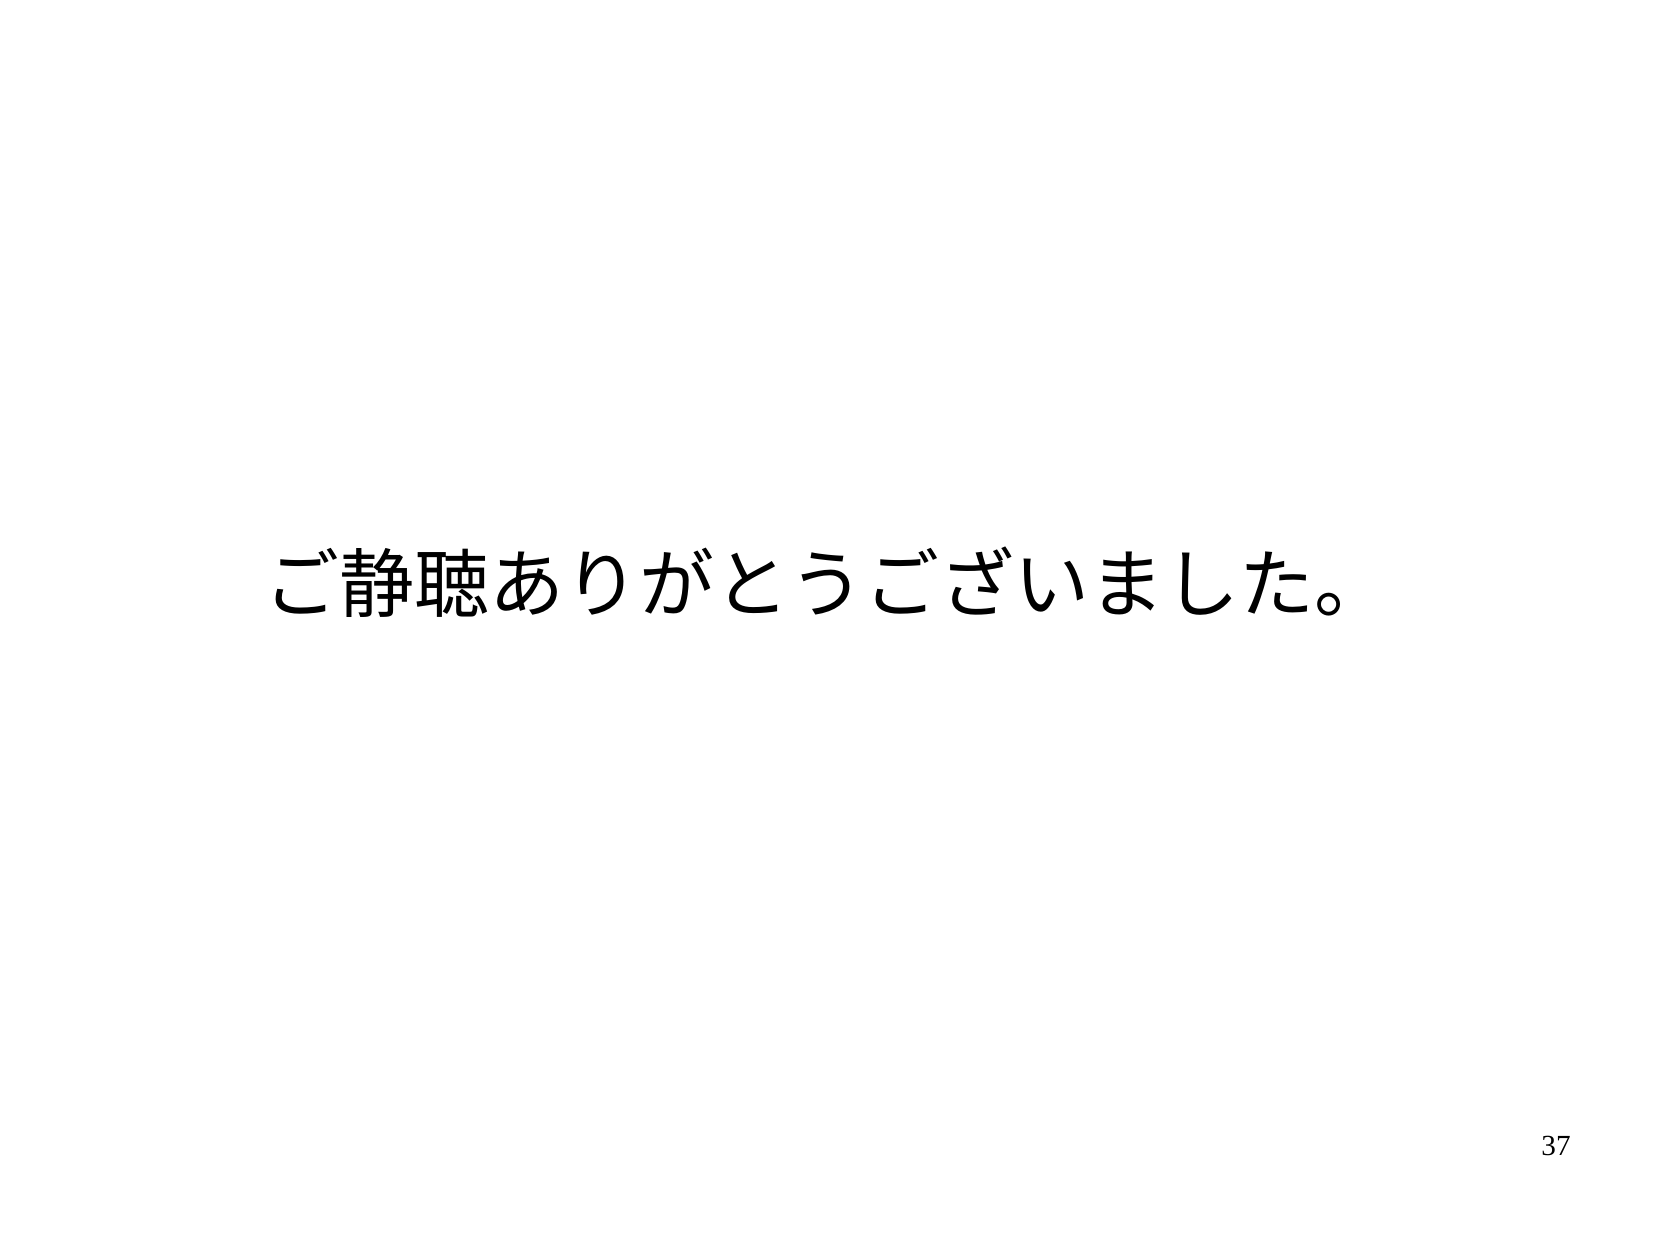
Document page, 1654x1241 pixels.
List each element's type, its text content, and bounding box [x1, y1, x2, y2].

subtitle ご静聴ありがとうございました。 [82, 56, 1571, 1102]
